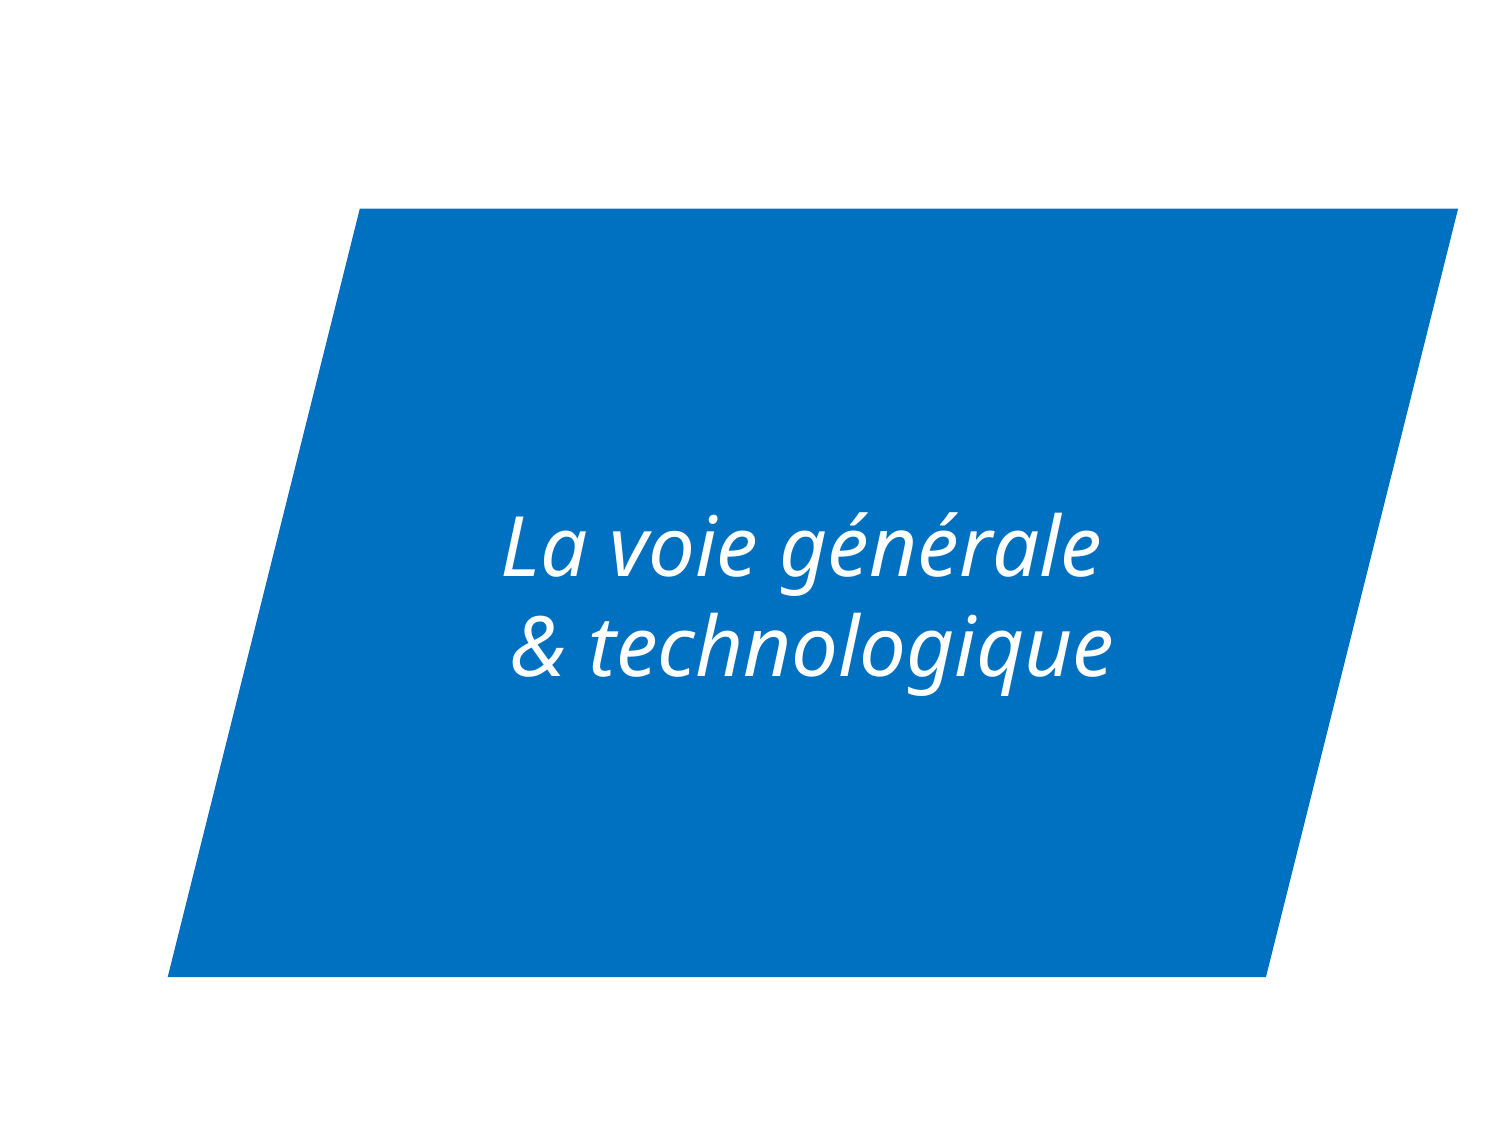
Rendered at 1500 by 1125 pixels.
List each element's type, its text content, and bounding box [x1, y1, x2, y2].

text_box La voie générale & technologique [167, 208, 1459, 978]
